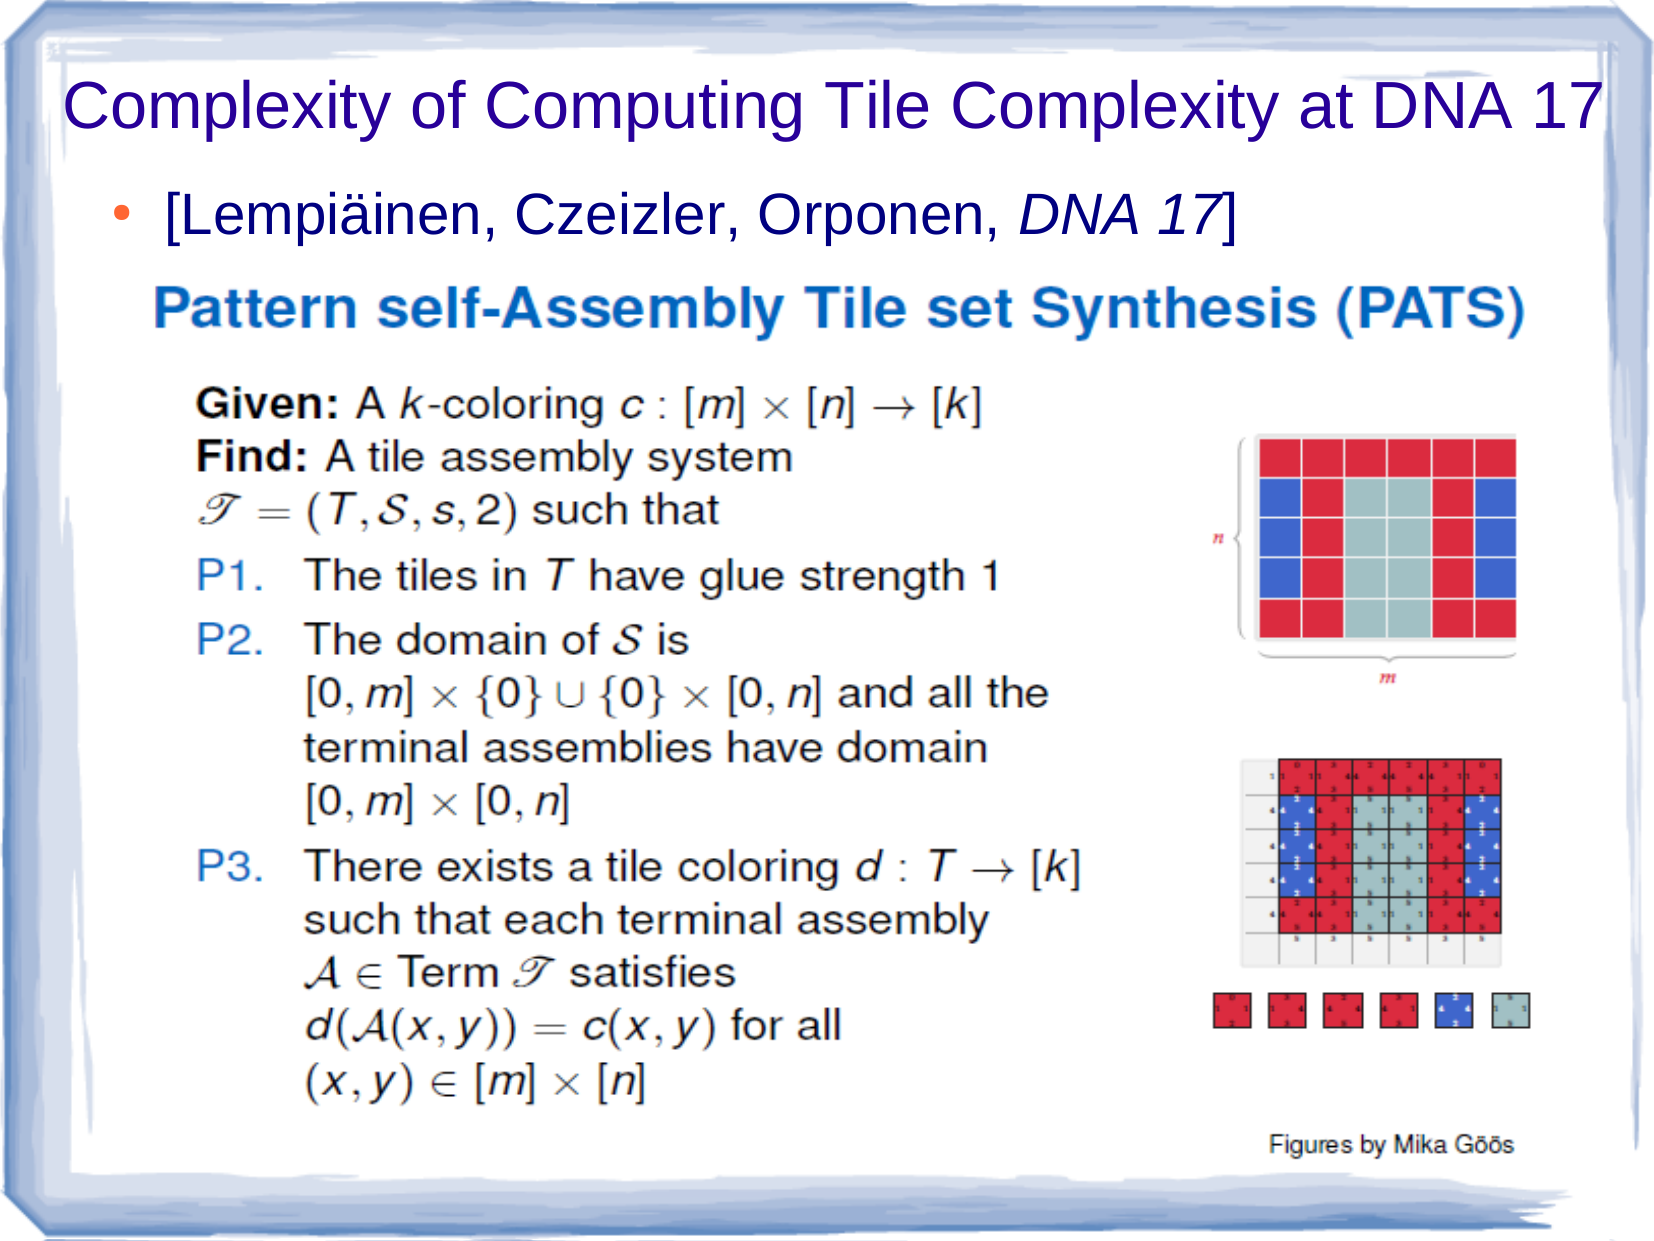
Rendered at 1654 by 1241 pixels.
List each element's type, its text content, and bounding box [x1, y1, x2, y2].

title Complexity of Computing Tile Complexity at DNA 17 [56, 61, 1613, 151]
list [Lempiäinen, Czeizler, Orponen, DNA 17] [93, 181, 1547, 282]
picture [0, 0, 1654, 1241]
